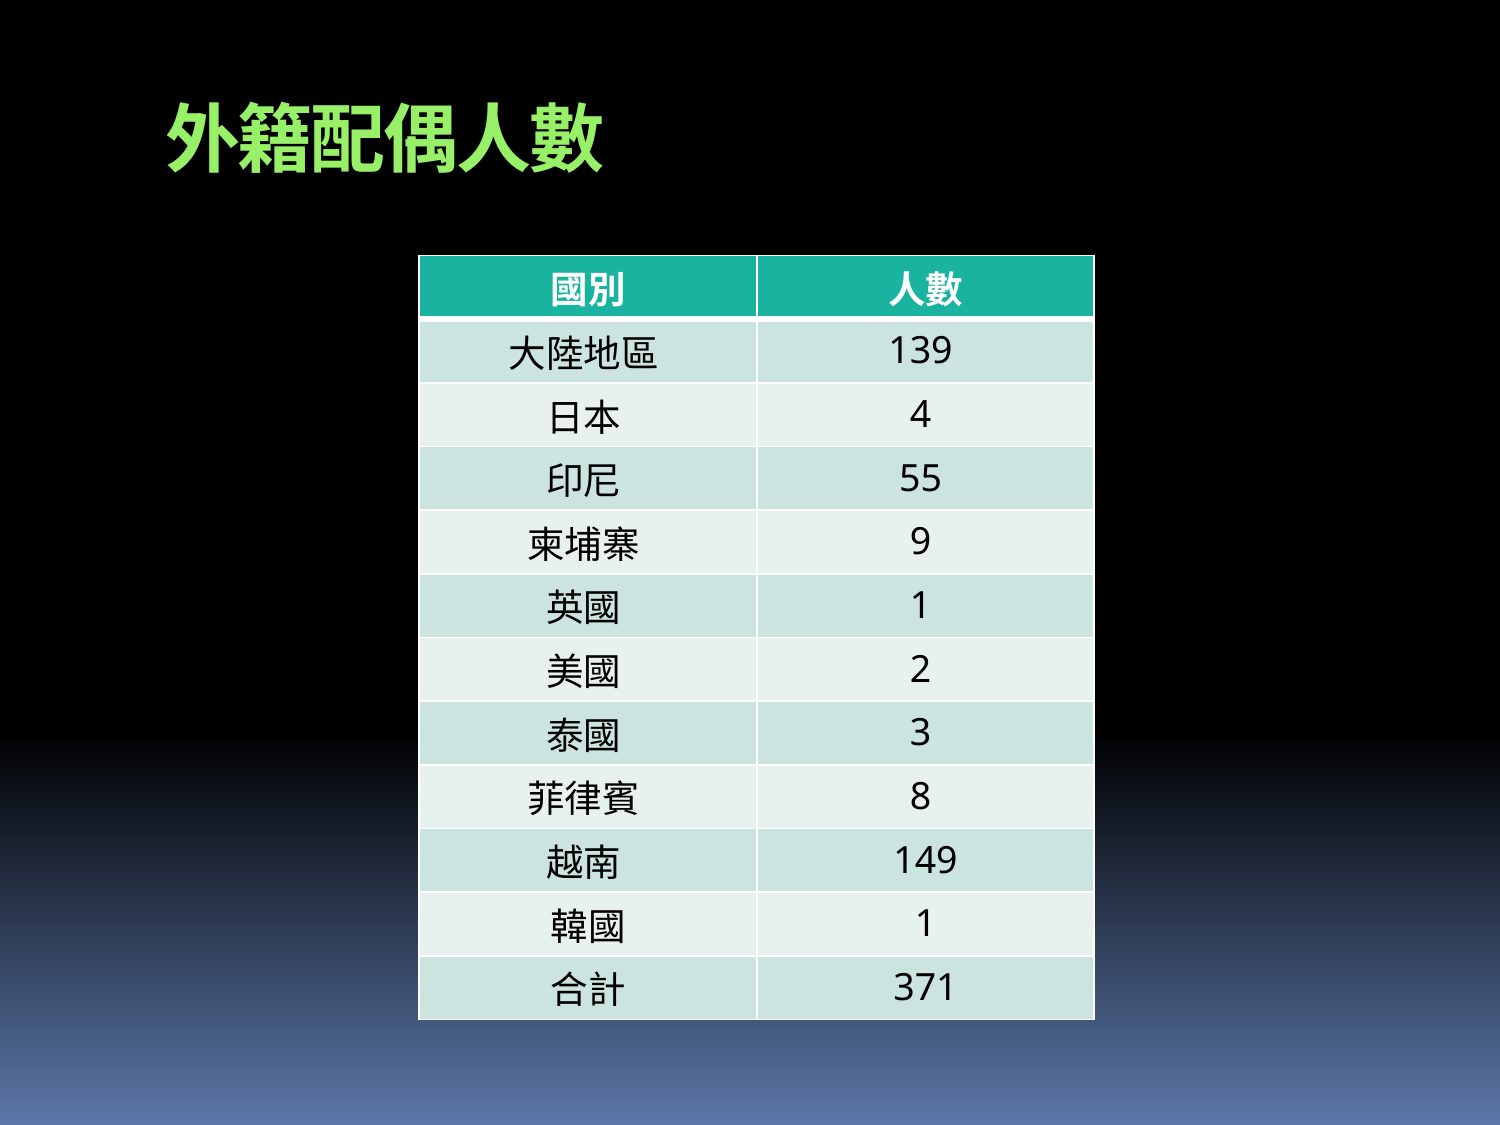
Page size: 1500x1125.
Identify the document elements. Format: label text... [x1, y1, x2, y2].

table_header 國別 [420, 256, 756, 316]
table_cell 371 [758, 957, 1093, 1019]
title 外籍配偶人數 [150, 83, 1425, 234]
table_cell 4 [758, 384, 1093, 446]
table_cell 菲律賓 [420, 766, 756, 828]
table_cell 柬埔寨 [420, 511, 756, 573]
table_cell 泰國 [420, 702, 756, 764]
table_cell 139 [758, 322, 1093, 382]
table_cell 2 [758, 638, 1093, 700]
table_cell 大陸地區 [420, 322, 756, 382]
table_cell 149 [758, 829, 1093, 891]
table_cell 日本 [420, 384, 756, 446]
table_cell 55 [758, 447, 1093, 509]
table_cell 1 [758, 575, 1093, 637]
table_cell 越南 [420, 829, 756, 891]
table_cell 9 [758, 511, 1093, 573]
table_cell 印尼 [420, 447, 756, 509]
table_cell 合計 [420, 957, 756, 1019]
table_cell 1 [758, 893, 1093, 955]
table_header 人數 [758, 256, 1093, 316]
table_cell 3 [758, 702, 1093, 764]
table_cell 英國 [420, 575, 756, 637]
table_cell 韓國 [420, 893, 756, 955]
table_cell 8 [758, 766, 1093, 828]
table_cell 美國 [420, 638, 756, 700]
